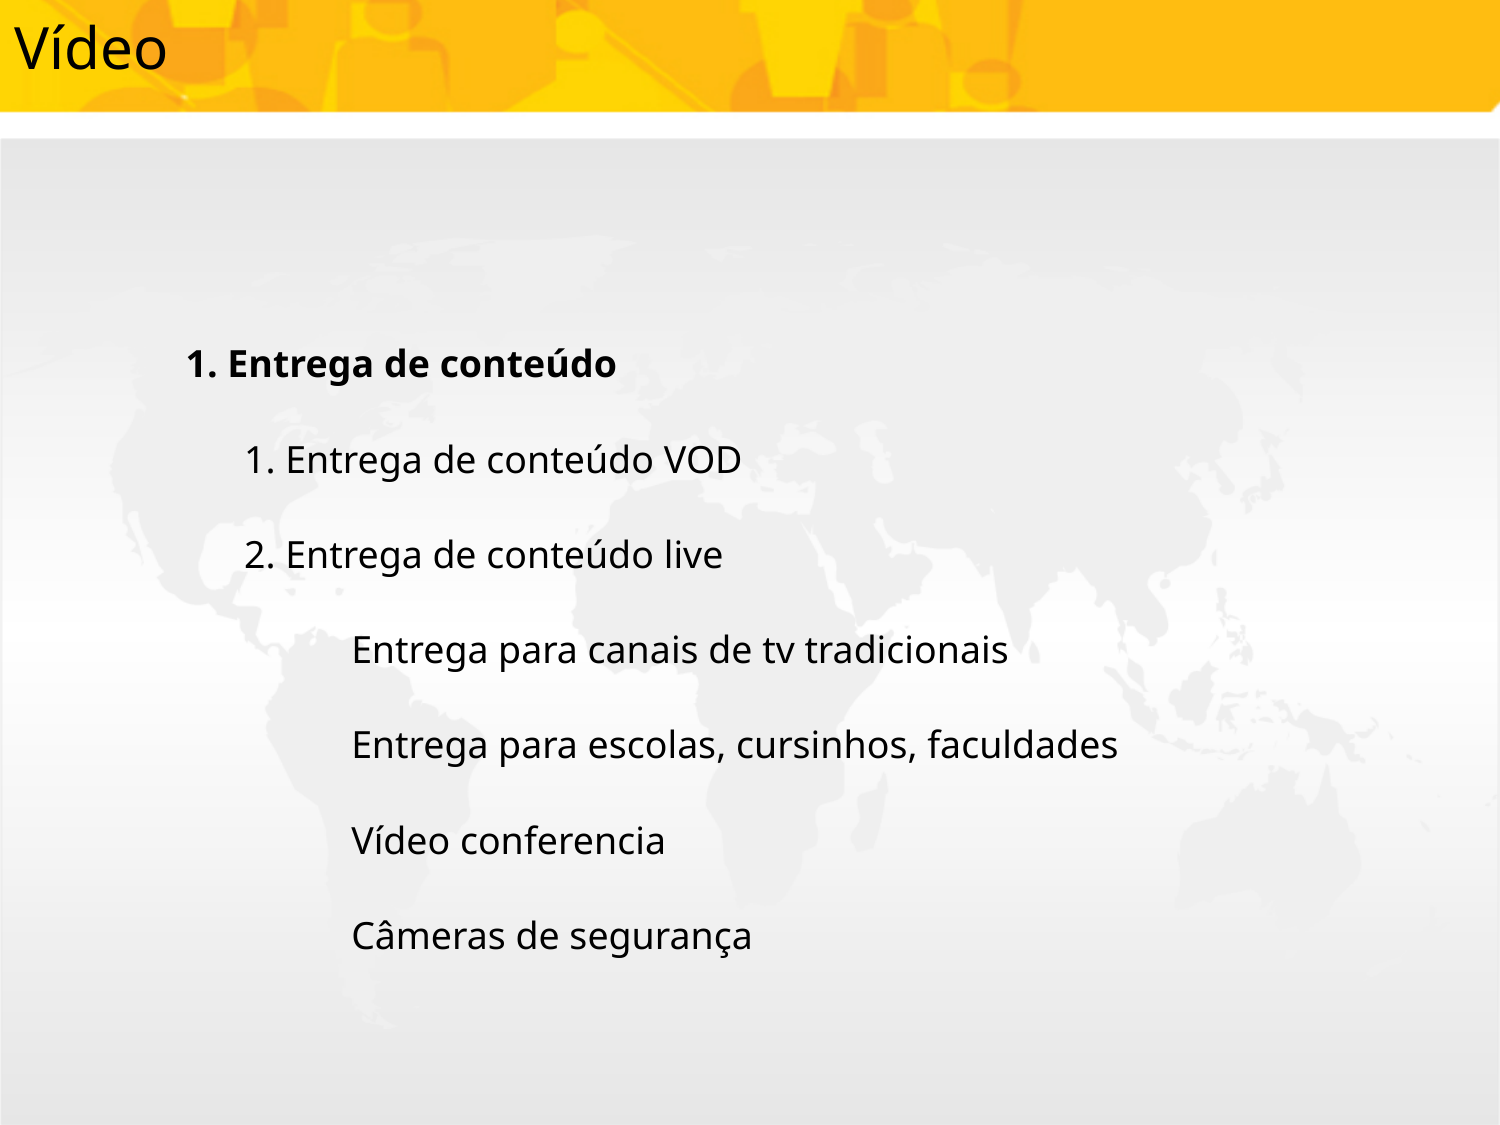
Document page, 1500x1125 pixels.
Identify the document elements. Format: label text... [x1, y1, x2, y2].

text_box Vídeo [0, 0, 1255, 119]
picture [0, 0, 1500, 1125]
text_box 1. Entrega de conteúdo 1. Entrega de conteúdo VOD 2. Entrega de conteúdo live Entrega para canais de tv tradicionais Entrega para escolas, cursinhos, faculdades Vídeo conferencia Câmeras de segurança [141, 305, 1380, 934]
